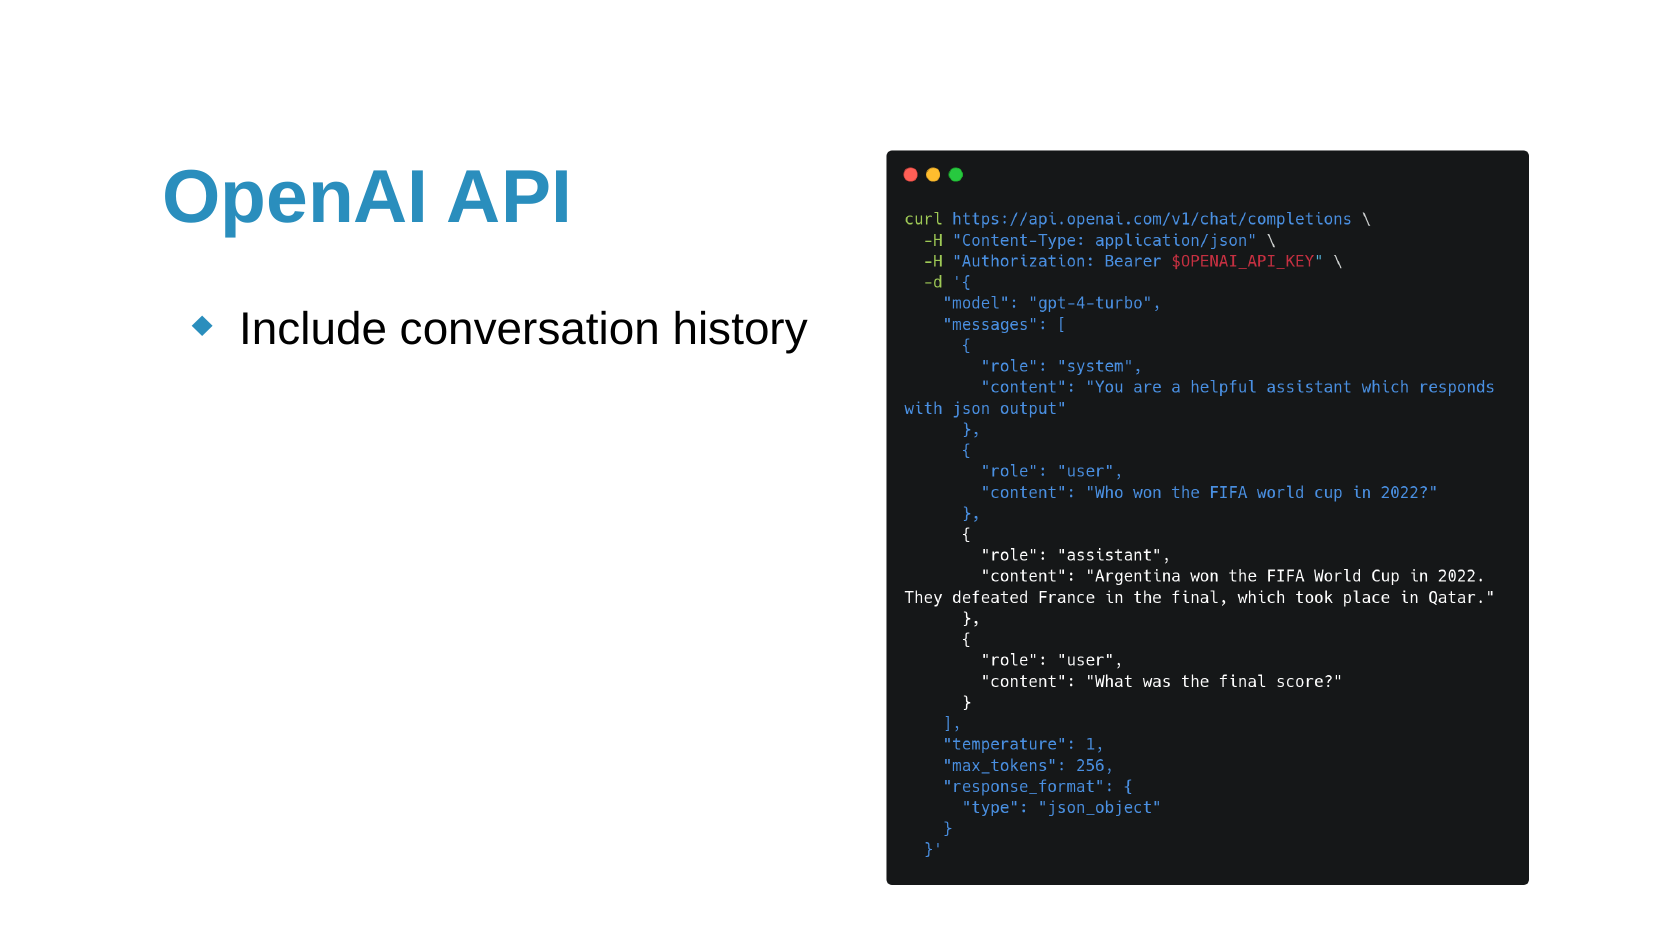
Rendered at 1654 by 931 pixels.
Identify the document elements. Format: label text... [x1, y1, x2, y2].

text_box OpenAI API [147, 147, 823, 331]
picture [823, 87, 1592, 931]
text_box Include conversation history [177, 295, 823, 931]
